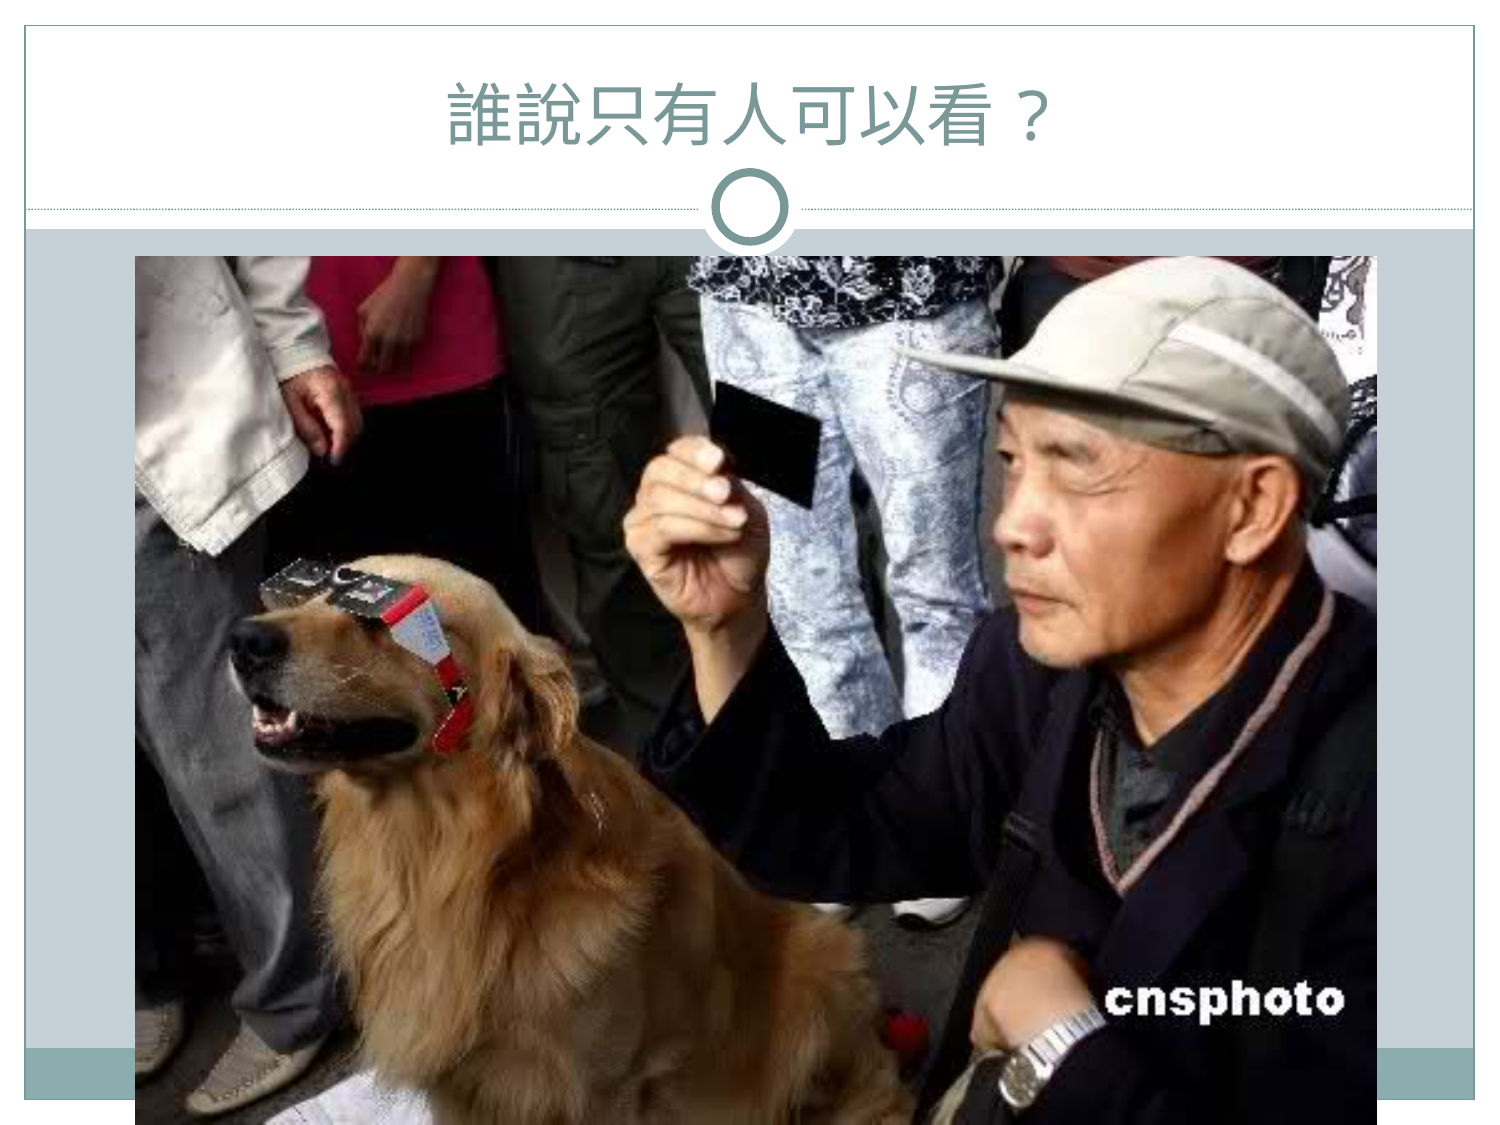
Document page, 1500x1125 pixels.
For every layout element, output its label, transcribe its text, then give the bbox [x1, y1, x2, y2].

title 誰說只有人可以看? [49, 37, 1450, 162]
picture [135, 256, 1377, 1125]
